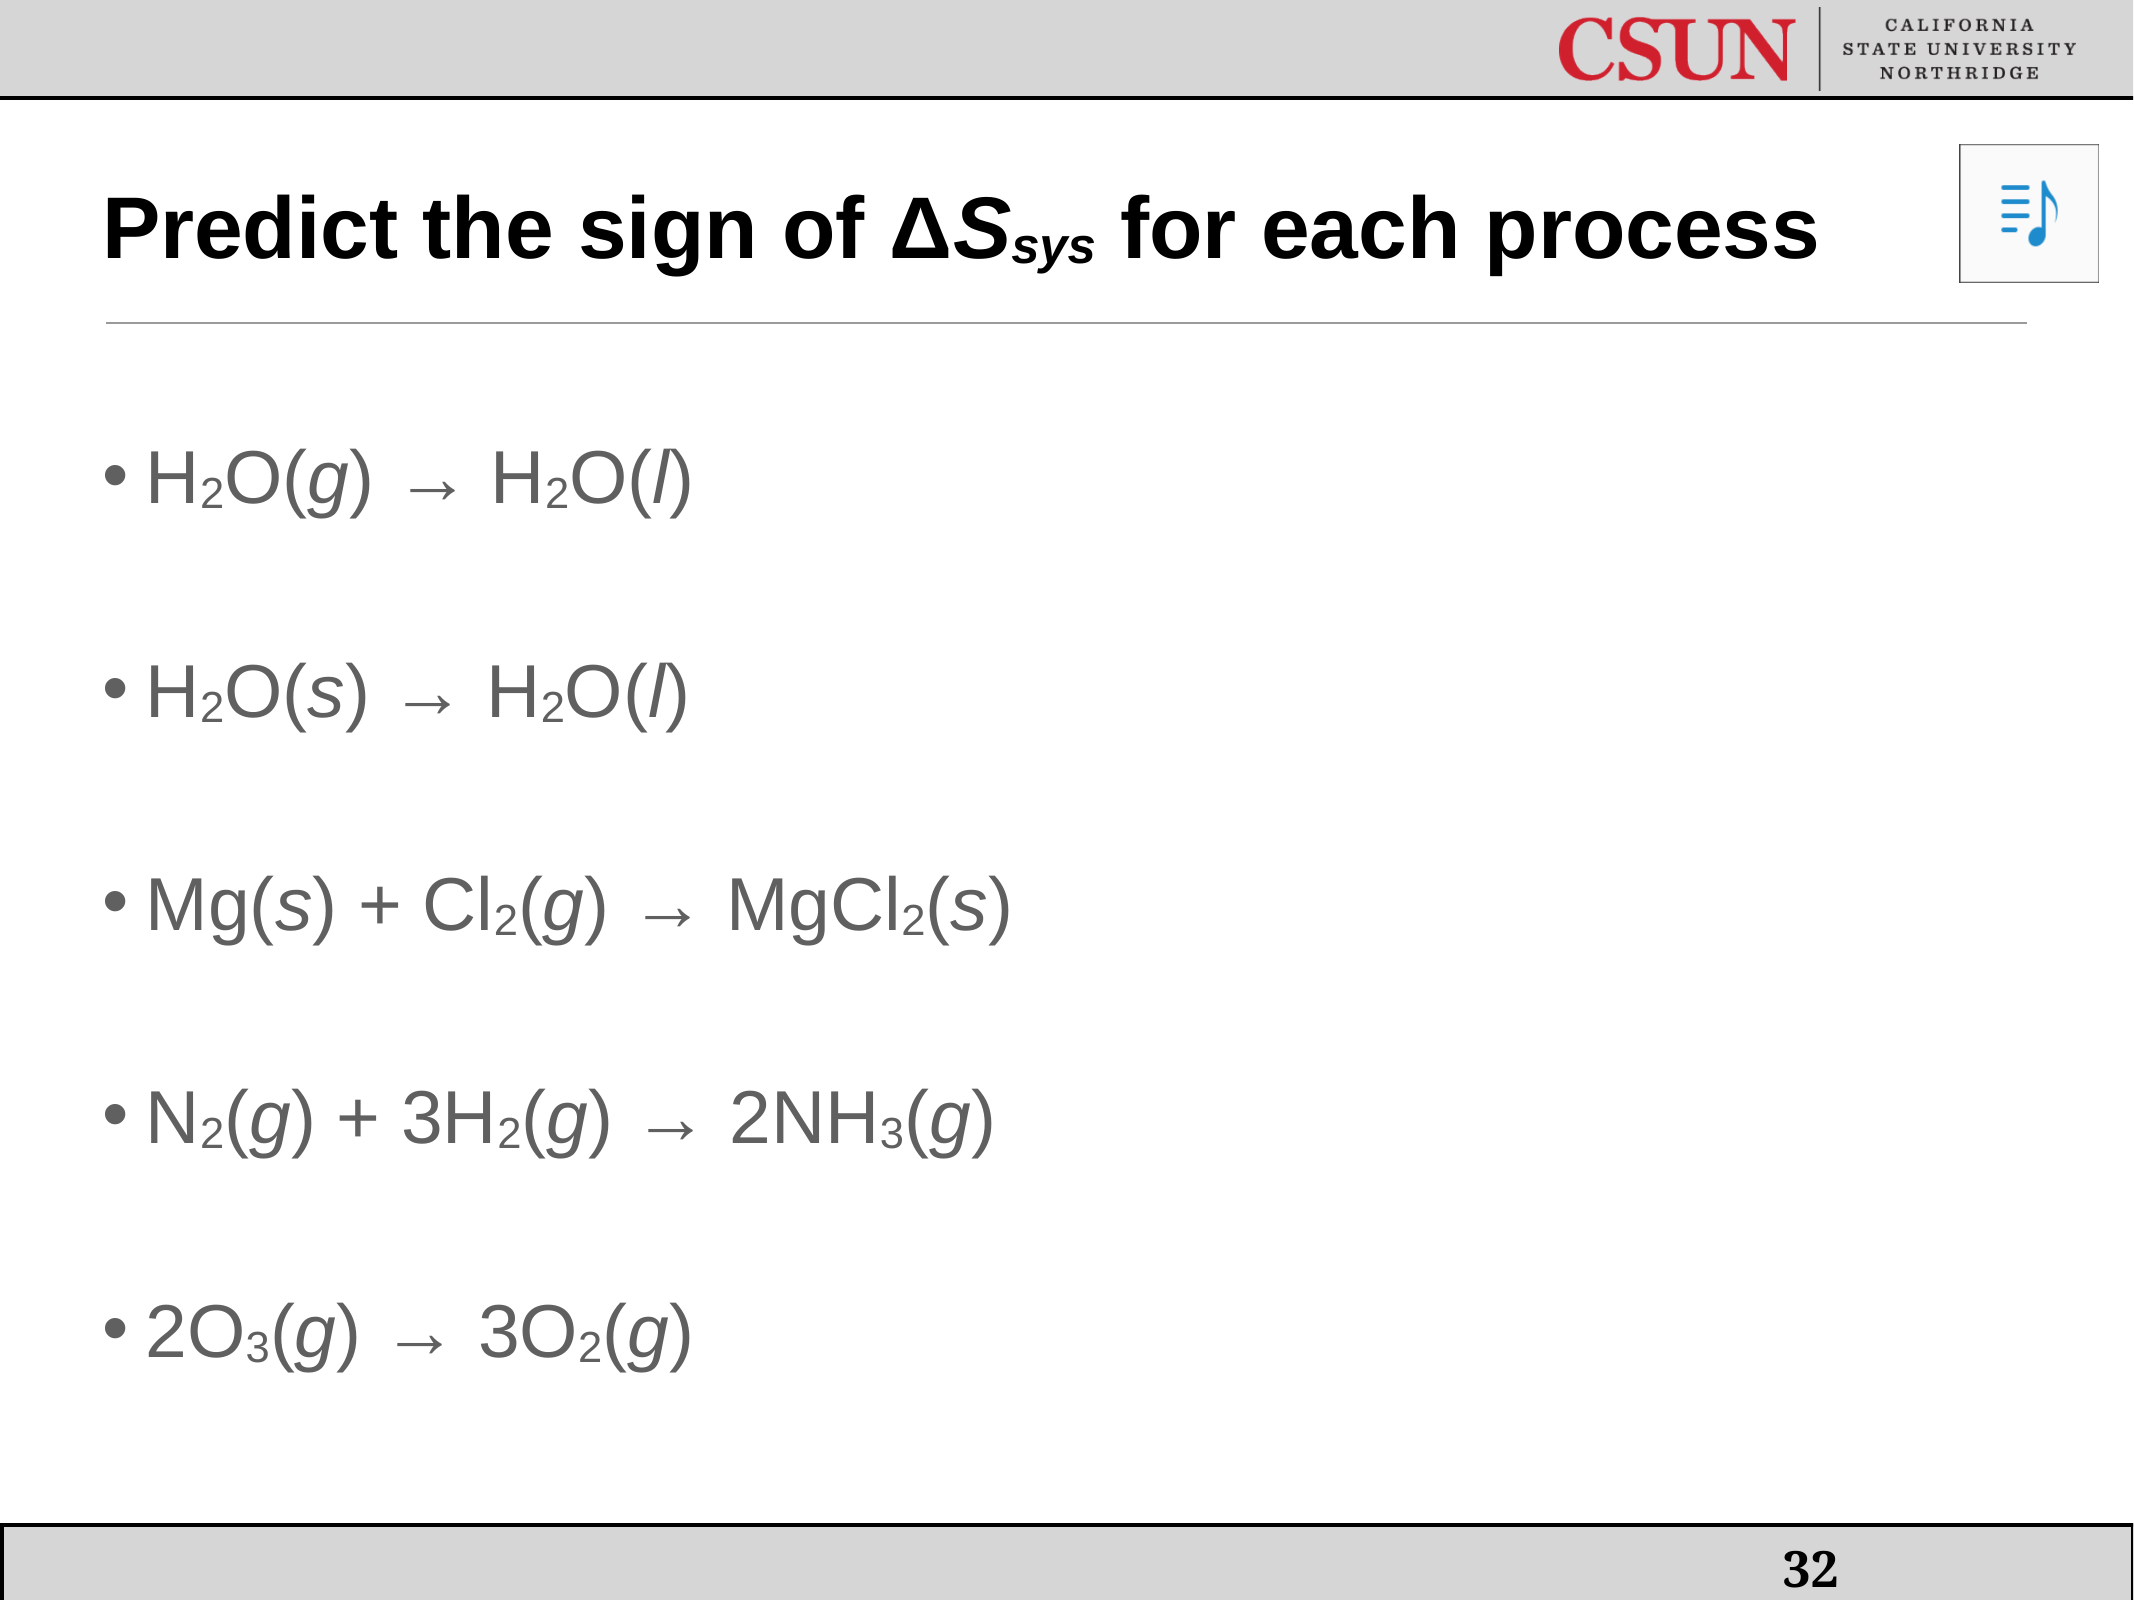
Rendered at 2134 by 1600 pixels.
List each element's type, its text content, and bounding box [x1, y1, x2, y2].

picture [1559, 7, 2076, 91]
title Predict the sign of ΔSsys for each process [93, 105, 2040, 285]
list H2O(g) → H2O(l) H2O(s) → H2O(l) Mg(s) + Cl2(g) → MgCl2(s) N2(g) + 3H2(g) → 2NH3(g) 2O3(g) → 3O2(g) [93, 420, 2040, 1498]
text_box [1958, 142, 2101, 285]
